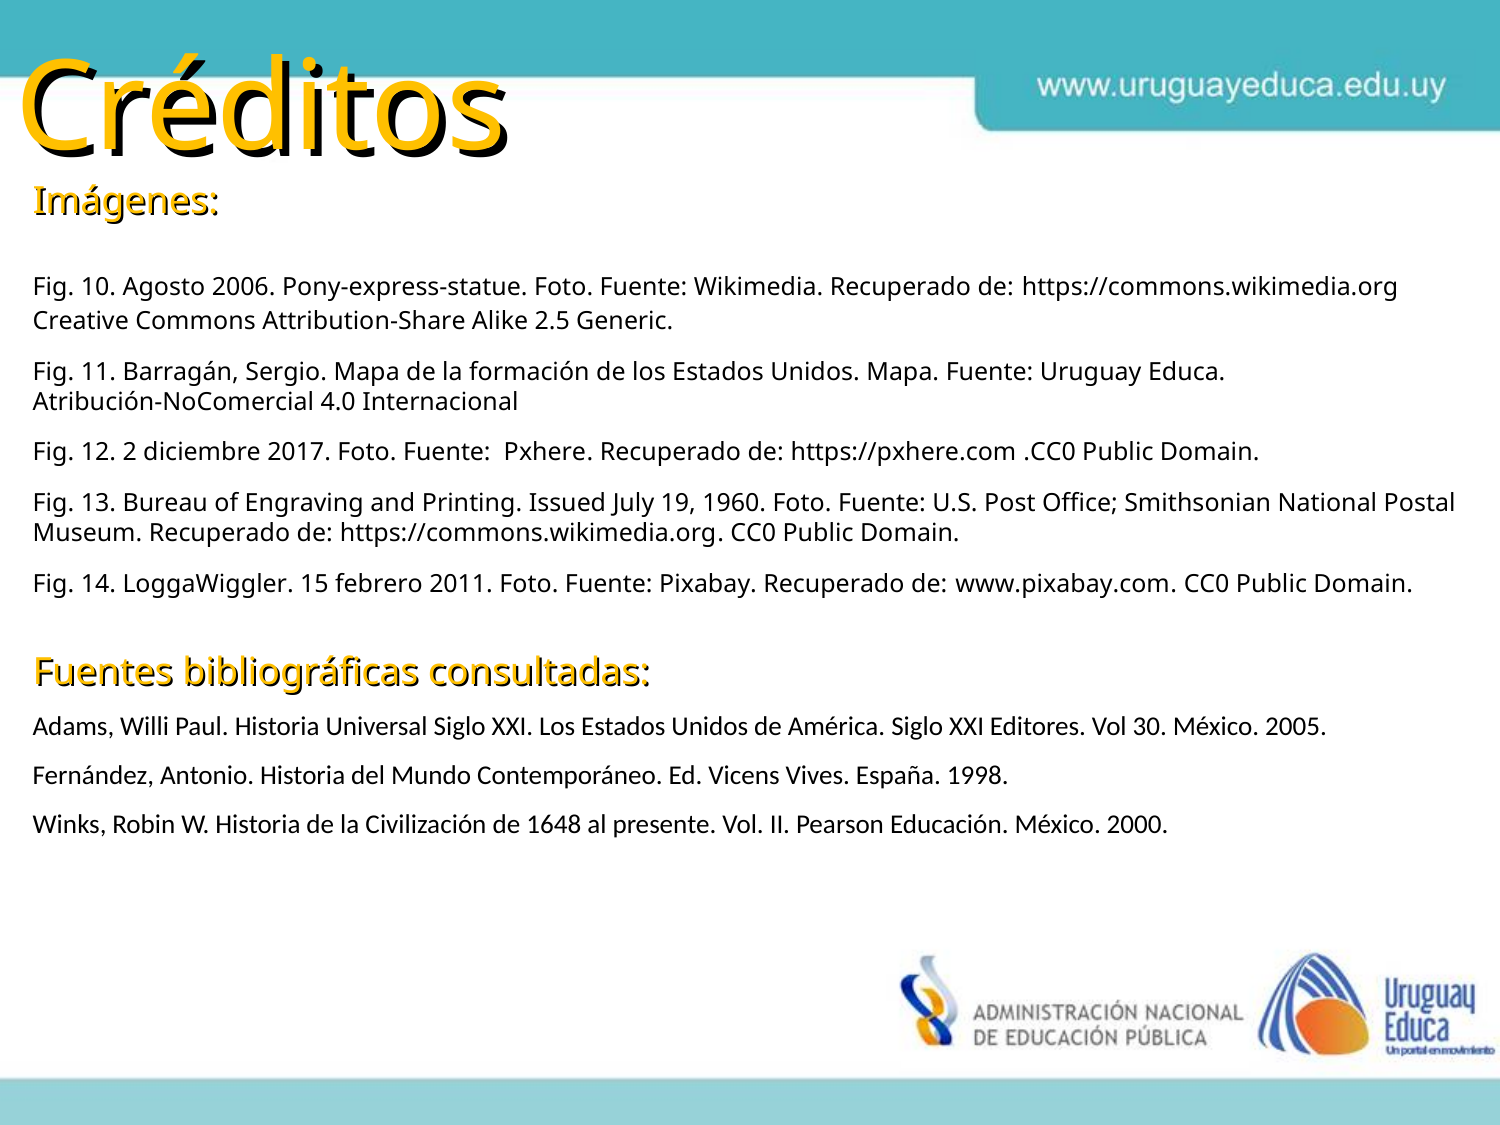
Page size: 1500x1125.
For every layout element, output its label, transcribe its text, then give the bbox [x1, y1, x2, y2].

picture [1055, 0, 1500, 177]
list Imágenes: Fig. 10. Agosto 2006. Pony-express-statue. Foto. Fuente: Wikimedia. Recuperado de: https://commons.wikimedia.org Creative Commons Attribution-Share Alike 2.5 Generic. Fig. 11. Barragán, Sergio. Mapa de la formación de los Estados Unidos. Mapa. Fuente: Uruguay Educa. Atribución-NoComercial 4.0 Internacional Fig. 12. 2 diciembre 2017. Foto. Fuente: Pxhere. Recuperado de: https://pxhere.com .CC0 Public Domain. Fig. 13. Bureau of Engraving and Printing. Issued July 19, 1960. Foto. Fuente: U.S. Post Office; Smithsonian National Postal Museum. Recuperado de: https://commons.wikimedia.org. CC0 Public Domain. Fig. 14. LoggaWiggler. 15 febrero 2011. Foto. Fuente: Pixabay. Recuperado de: www.pixabay.com. CC0 Public Domain. Fuentes bibliográficas consultadas: Adams, Willi Paul. Historia Universal Siglo XXI. Los Estados Unidos de América. Siglo XXI Editores. Vol 30. México. 2005. Fernández, Antonio. Historia del Mundo Contemporáneo. Ed. Vicens Vives. España. 1998. Winks, Robin W. Historia de la Civilización de 1648 al presente. Vol. II. Pearson Educación. México. 2000. [17, 177, 1500, 1004]
picture [0, 207, 1500, 1125]
title Créditos [0, 0, 1055, 207]
